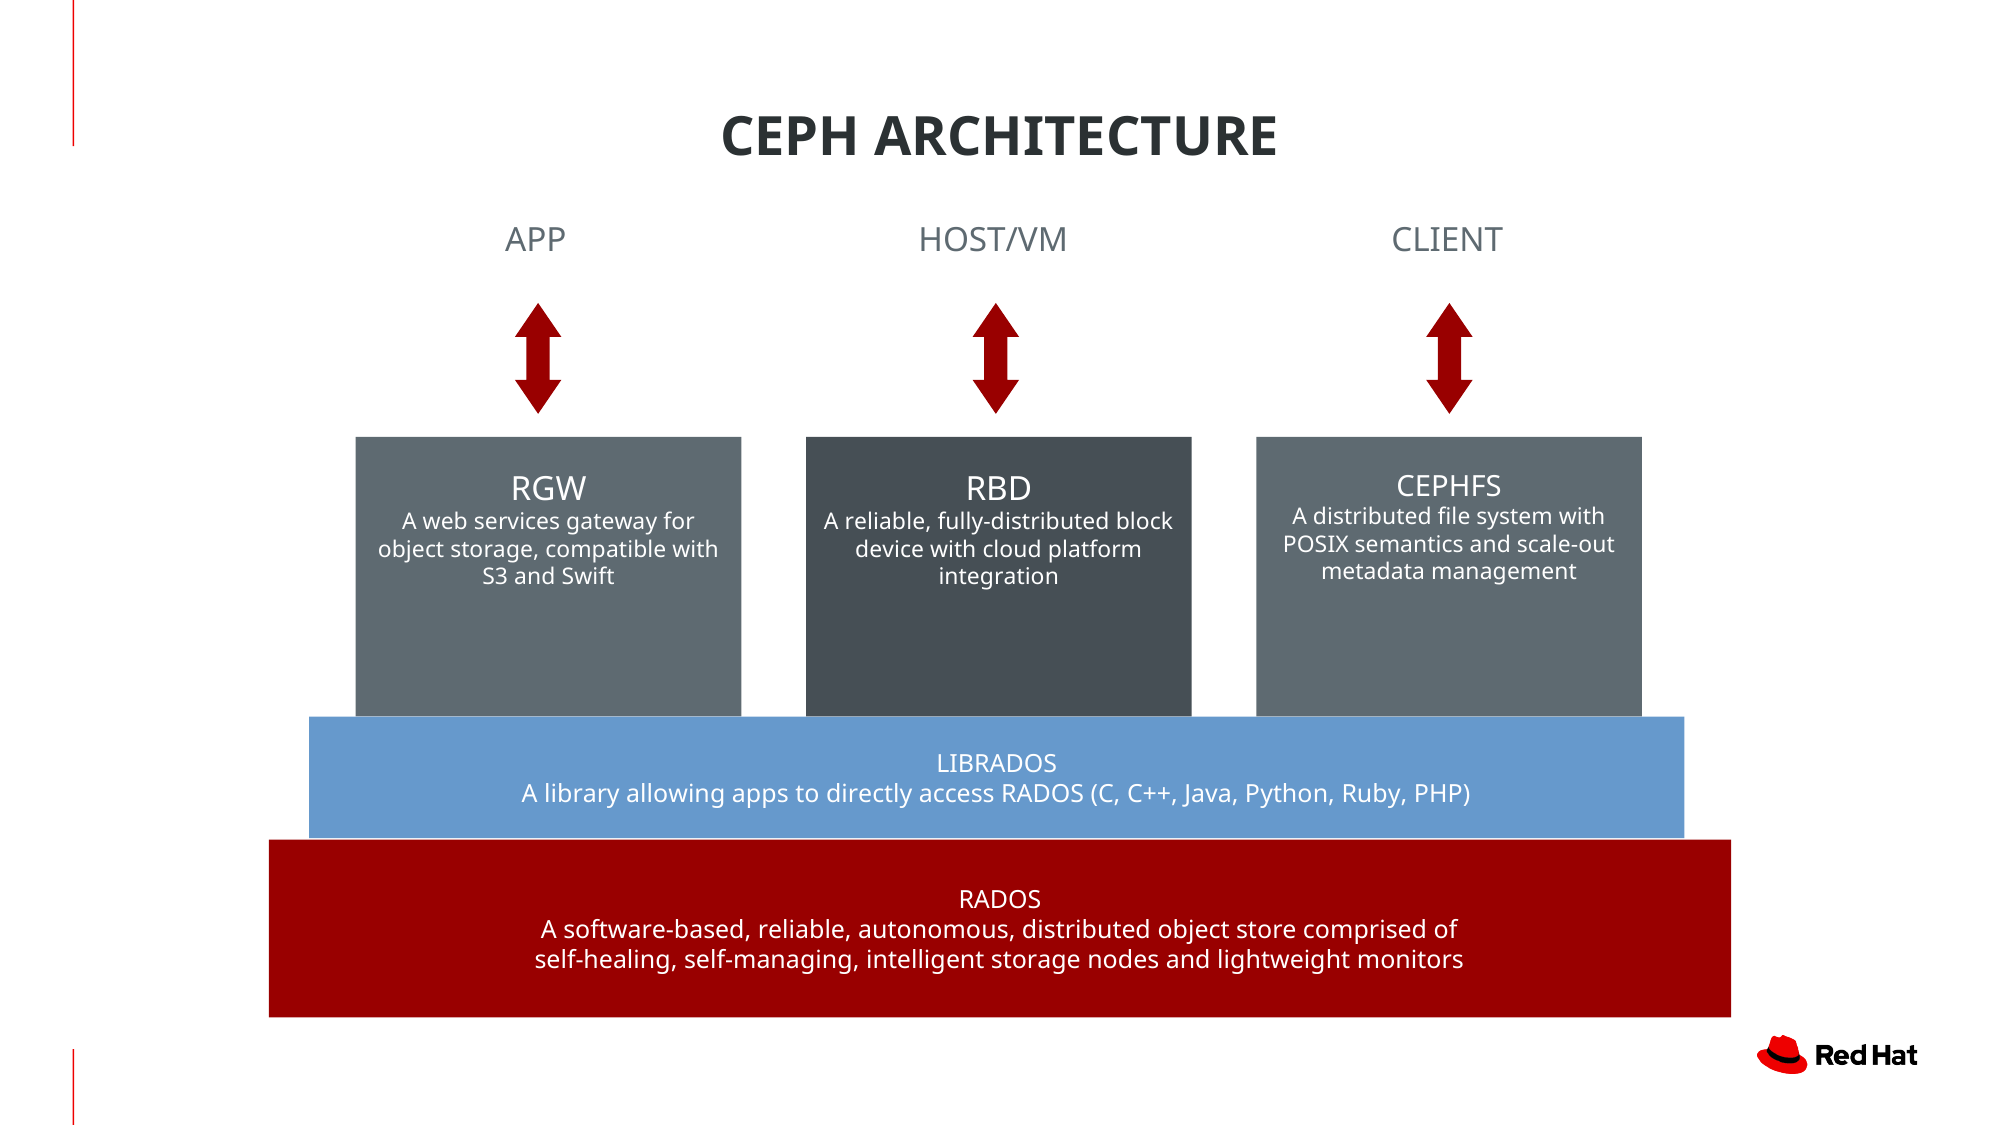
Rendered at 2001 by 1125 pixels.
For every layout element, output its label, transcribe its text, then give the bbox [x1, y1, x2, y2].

text_box [972, 302, 1020, 414]
text_box HOST/VM [879, 211, 1108, 280]
text_box [514, 302, 562, 414]
picture [1757, 1035, 1918, 1074]
text_box [1426, 302, 1473, 414]
text_box LIBRADOS A library allowing apps to directly access RADOS (C, C++, Java, Python, Ruby, PHP) [309, 716, 1685, 839]
text_box RBD A reliable, fully-distributed block device with cloud platform integration [806, 436, 1192, 717]
text_box CEPHFS A distributed file system with POSIX semantics and scale-out metadata management [1256, 436, 1642, 717]
text_box APP [476, 211, 596, 280]
text_box CLIENT [1354, 211, 1541, 280]
text_box RGW A web services gateway for object storage, compatible with S3 and Swift [355, 436, 742, 716]
title CEPH architecture [68, 85, 1932, 212]
text_box RADOS A software-based, reliable, autonomous, distributed object store comprised of self-healing, self-managing, intelligent storage nodes and lightweight monitors [268, 839, 1732, 1018]
